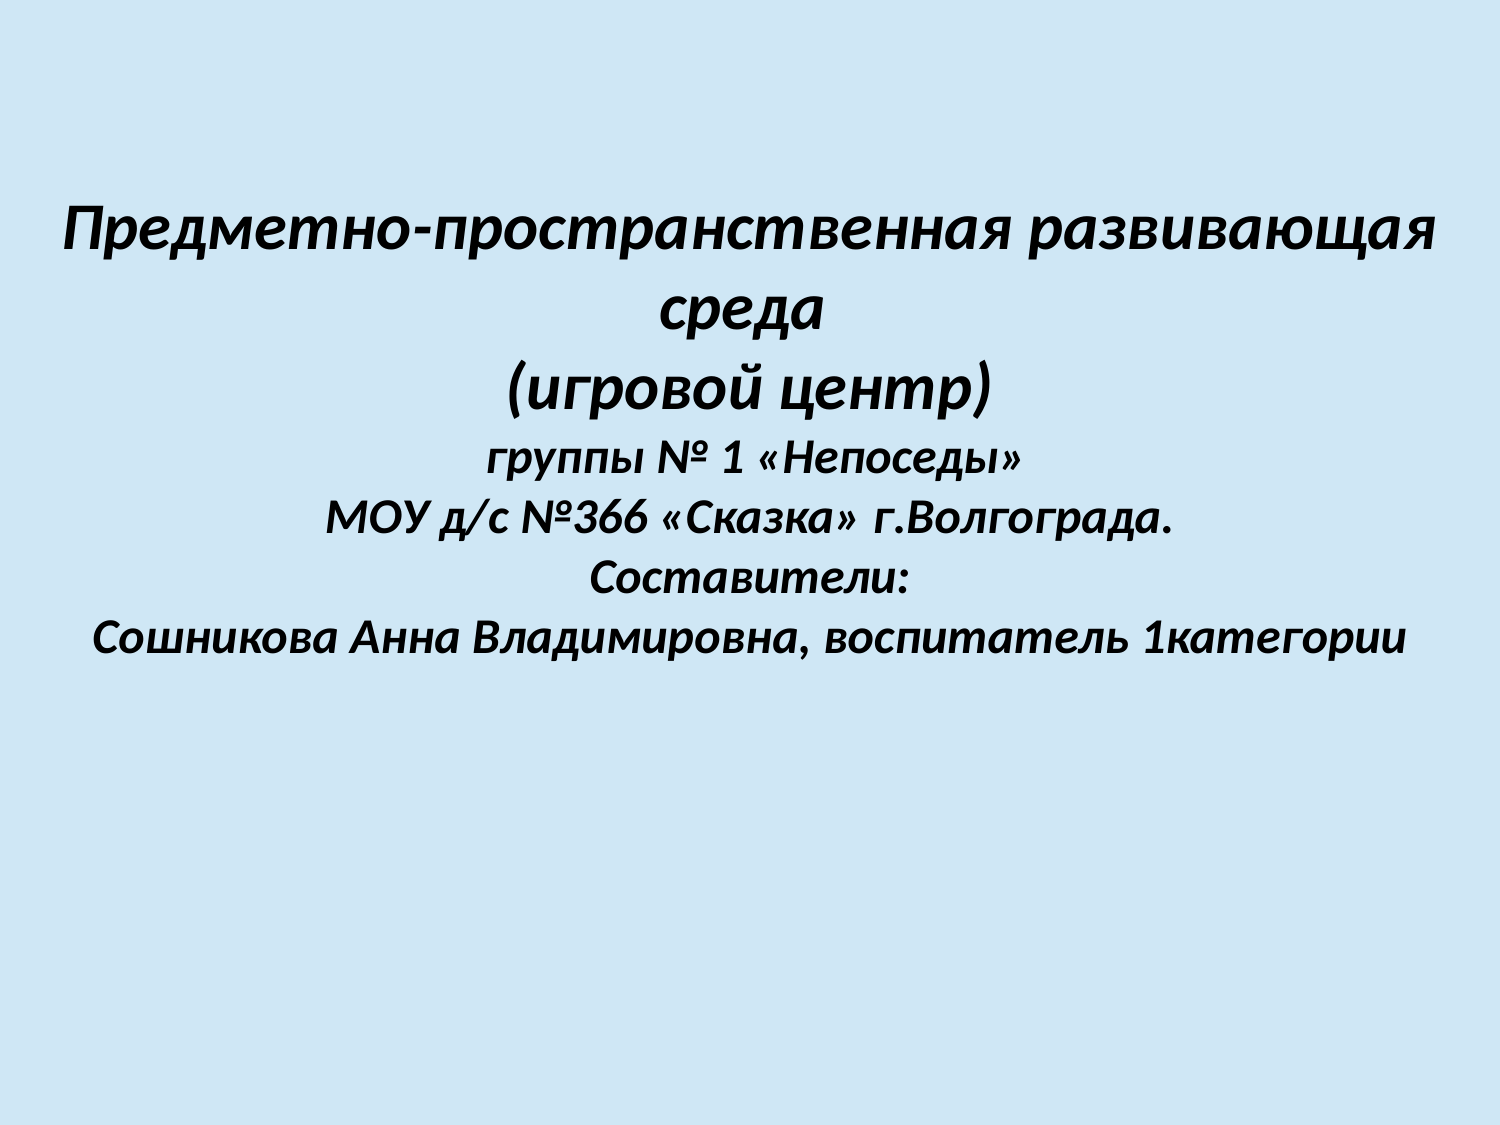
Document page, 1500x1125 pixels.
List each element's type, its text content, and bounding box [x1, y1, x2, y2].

text_box Предметно-пространственная развивающая среда (игровой центр) группы № 1 «Непоседы» МОУ д/с №366 «Сказка» г.Волгограда. Составители: Сошникова Анна Владимировна, воспитатель 1категории [0, 175, 1500, 731]
